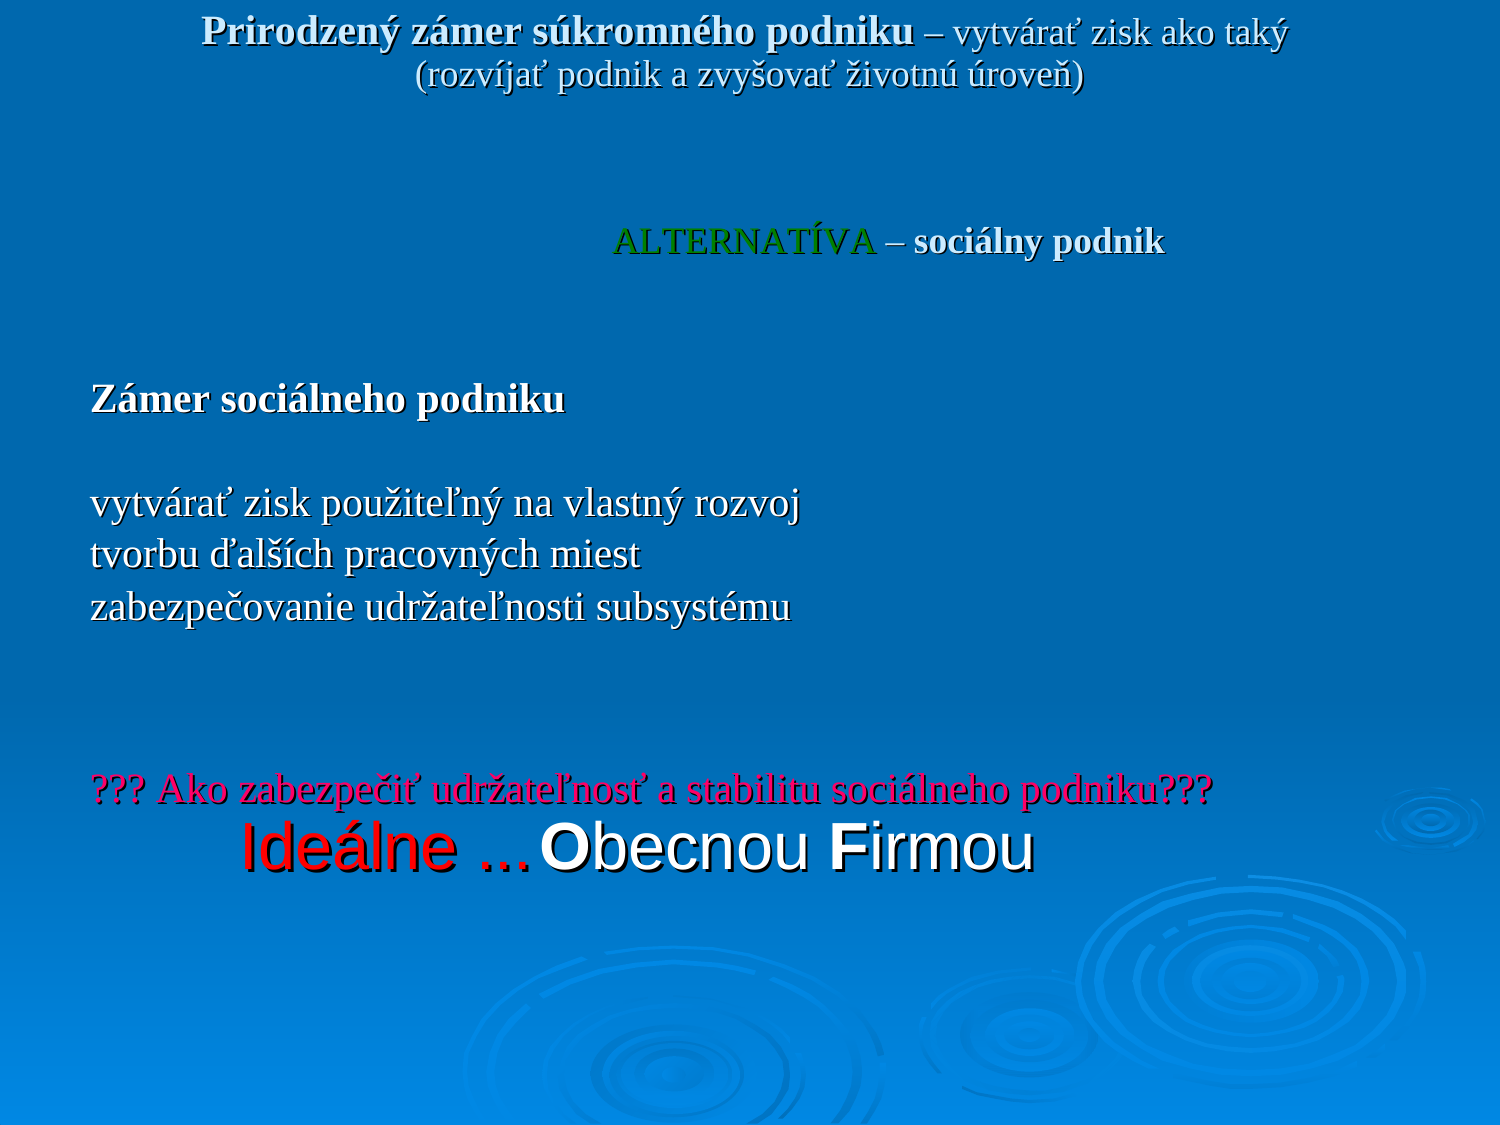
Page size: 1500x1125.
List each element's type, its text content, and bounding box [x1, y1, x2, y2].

title Prirodzený zámer súkromného podniku – vytvárať zisk ako taký (rozvíjať podnik a zvyšovať životnú úroveň) ALTERNATÍVA – sociálny podnik [75, 0, 1426, 262]
list Zámer sociálneho podniku vytvárať zisk použiteľný na vlastný rozvoj tvorbu ďalších pracovných miest zabezpečovanie udržateľnosti subsystému ??? Ako zabezpečiť udržateľnosť a stabilitu sociálneho podniku??? Ideálne ... Obecnou Firmou [75, 262, 1426, 1006]
